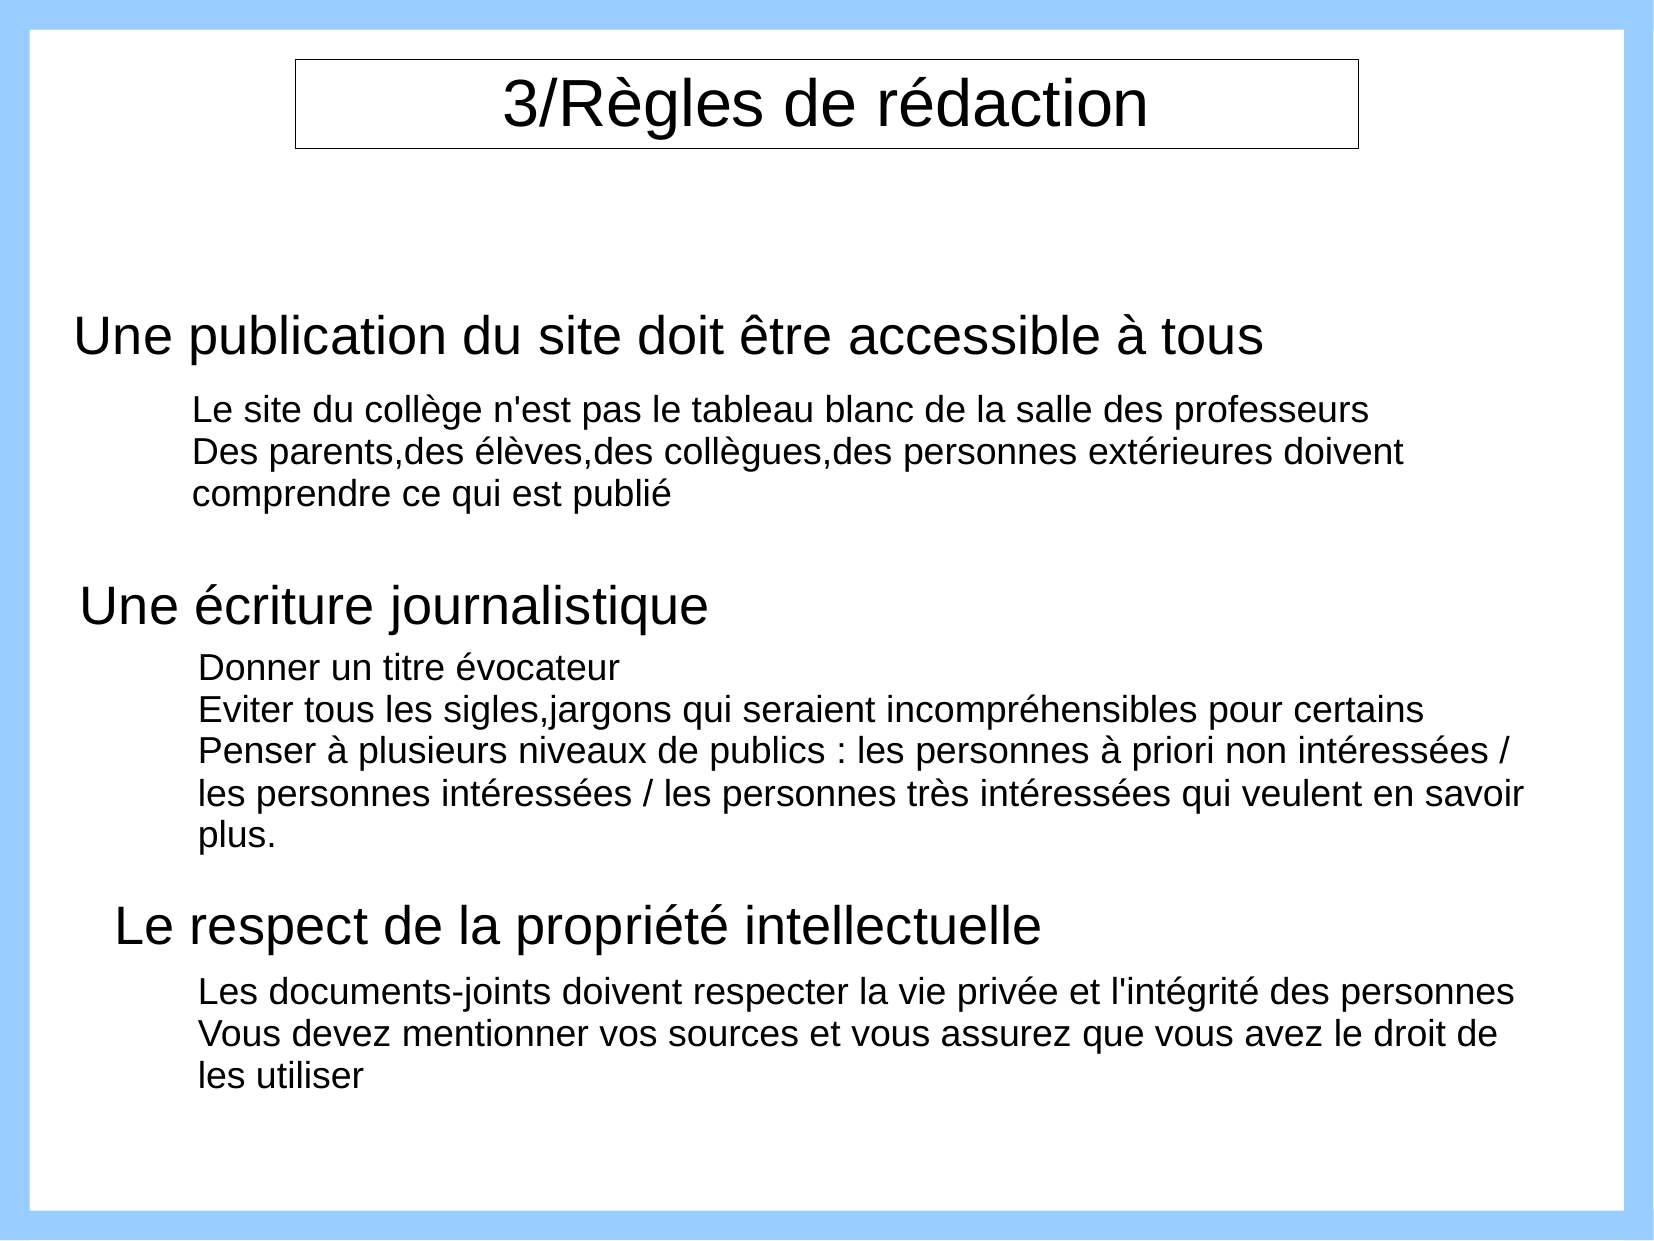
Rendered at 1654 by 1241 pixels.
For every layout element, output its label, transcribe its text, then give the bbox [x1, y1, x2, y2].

text_box Le respect de la propriété intellectuelle [99, 888, 1059, 964]
text_box Le site du collège n'est pas le tableau blanc de la salle des professeurs Des parents,des élèves,des collègues,des personnes extérieures doivent comprendre ce qui est publié [177, 380, 1536, 522]
text_box [0, 0, 1654, 1241]
text_box 3/Règles de rédaction [295, 59, 1359, 149]
text_box Les documents-joints doivent respecter la vie privée et l'intégrité des personnes Vous devez mentionner vos sources et vous assurez que vous avez le droit de les utiliser [183, 963, 1565, 1105]
text_box Une publication du site doit être accessible à tous [59, 298, 1418, 374]
text_box Donner un titre évocateur Eviter tous les sigles,jargons qui seraient incompréhensibles pour certains Penser à plusieurs niveaux de publics : les personnes à priori non intéressées / les personnes intéressées / les personnes très intéressées qui veulent en savoir plus. [183, 638, 1565, 864]
text_box Une écriture journalistique [64, 567, 739, 644]
